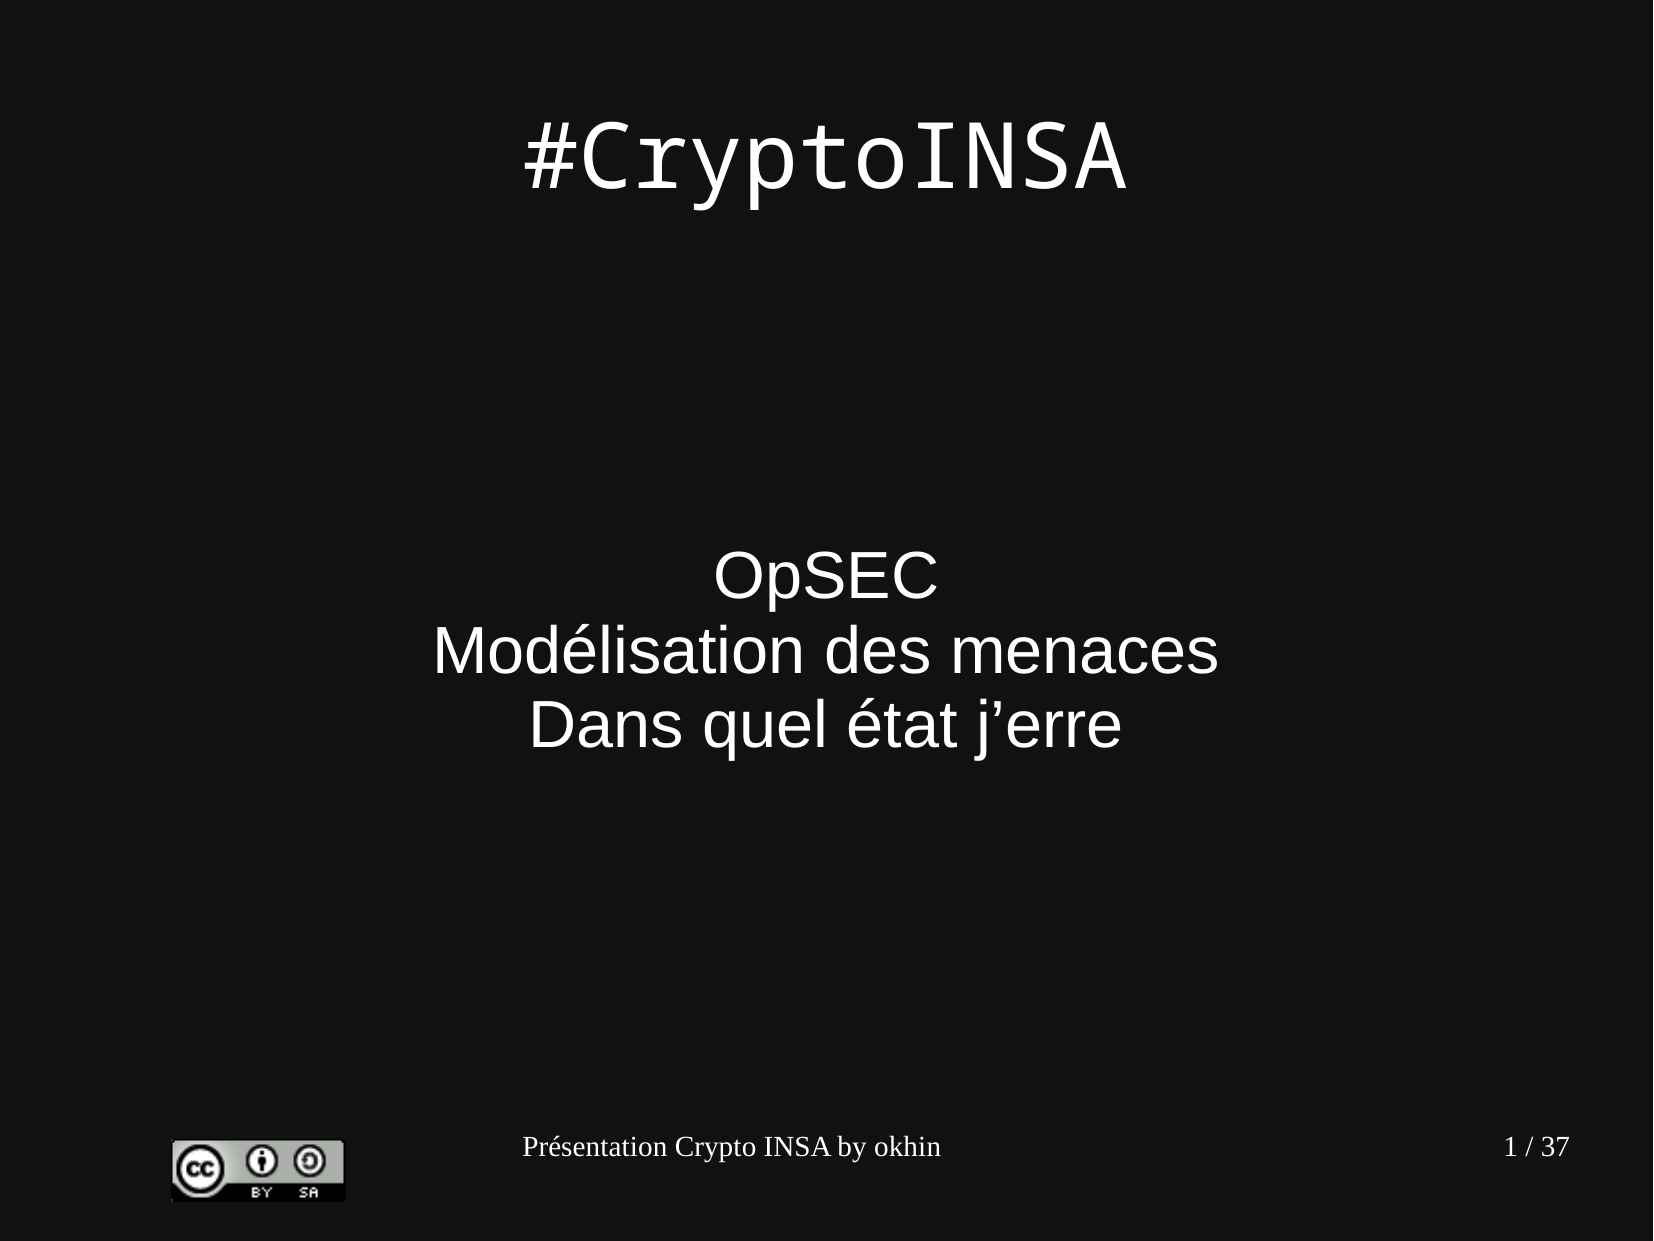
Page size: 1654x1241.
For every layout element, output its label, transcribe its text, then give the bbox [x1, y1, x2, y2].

title #CryptoINSA [82, 49, 1571, 257]
picture [171, 1139, 346, 1202]
subtitle OpSEC Modélisation des menaces Dans quel état j’erre [82, 290, 1571, 1010]
